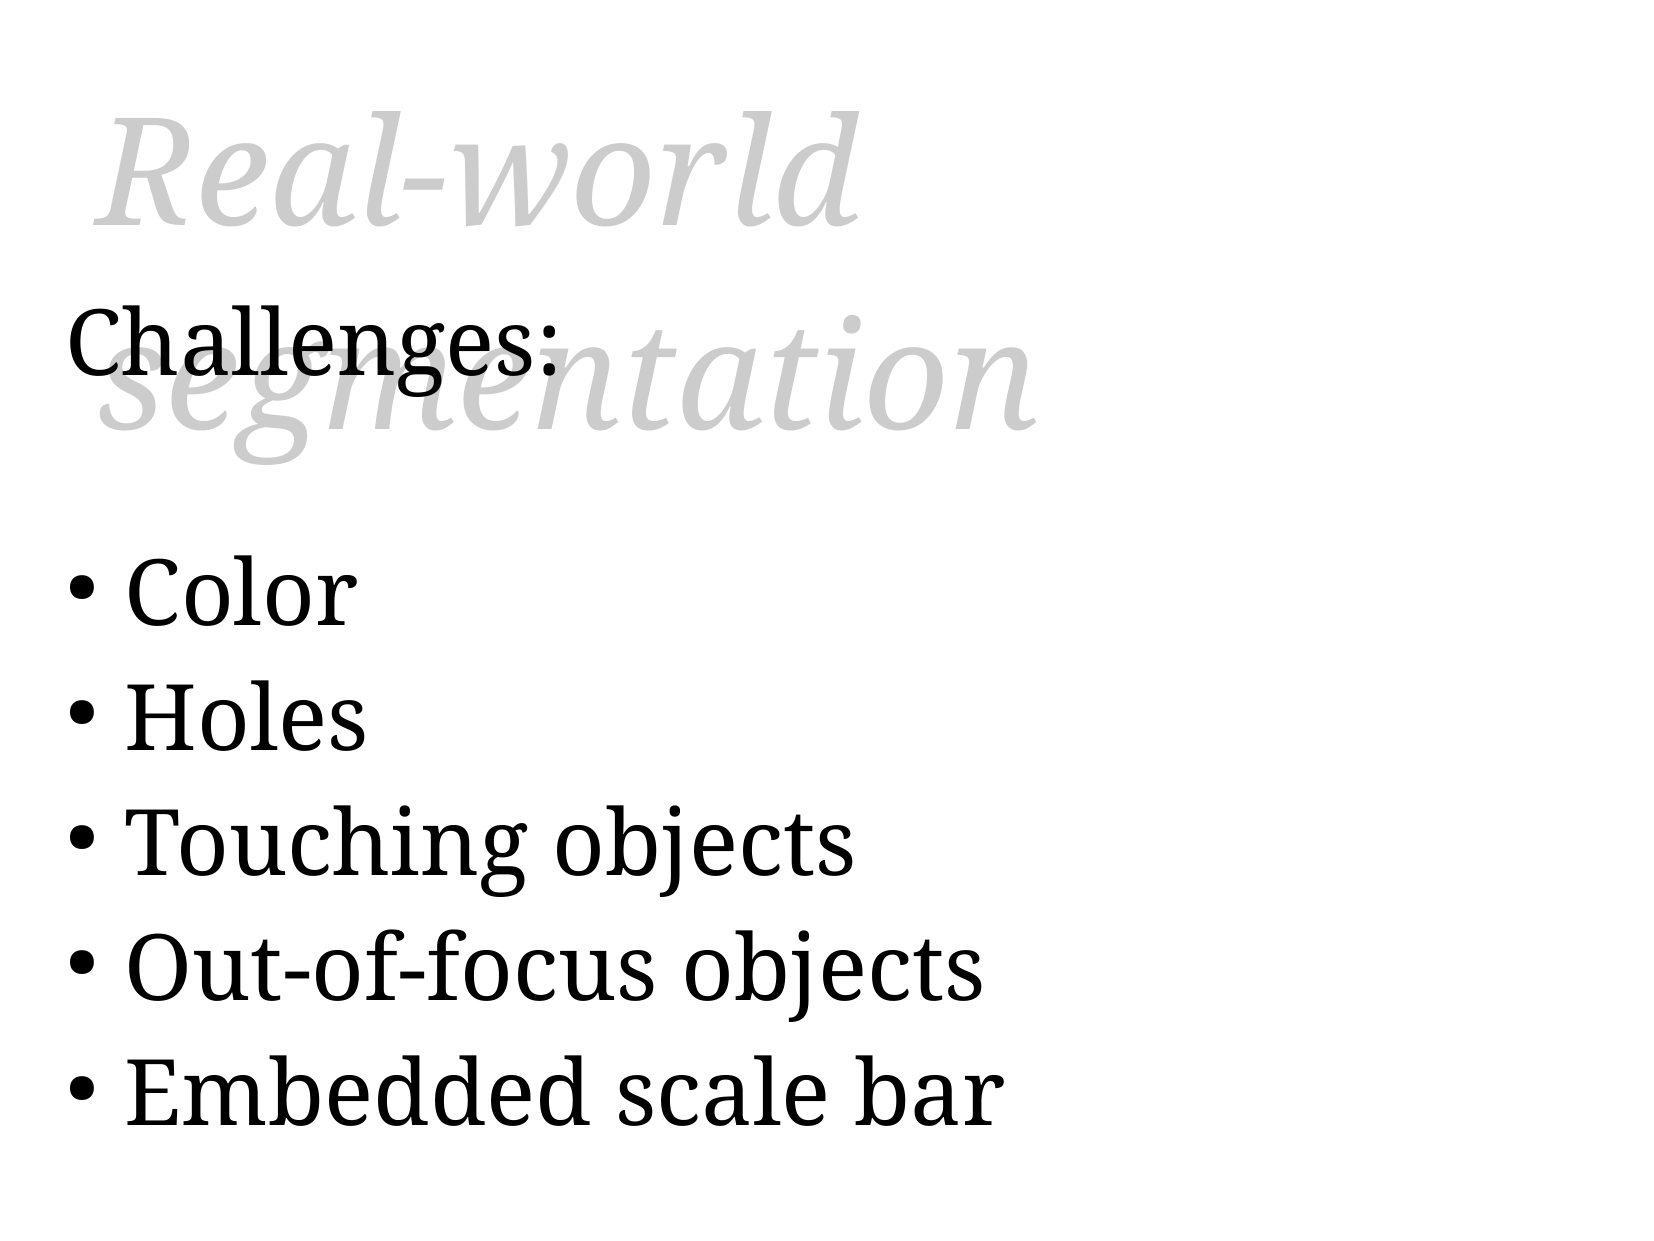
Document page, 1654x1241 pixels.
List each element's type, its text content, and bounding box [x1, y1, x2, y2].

text_box Challenges: Color Holes Touching objects Out-of-focus objects Embedded scale bar [50, 270, 1626, 996]
text_box Real-world segmentation [81, 57, 1654, 239]
